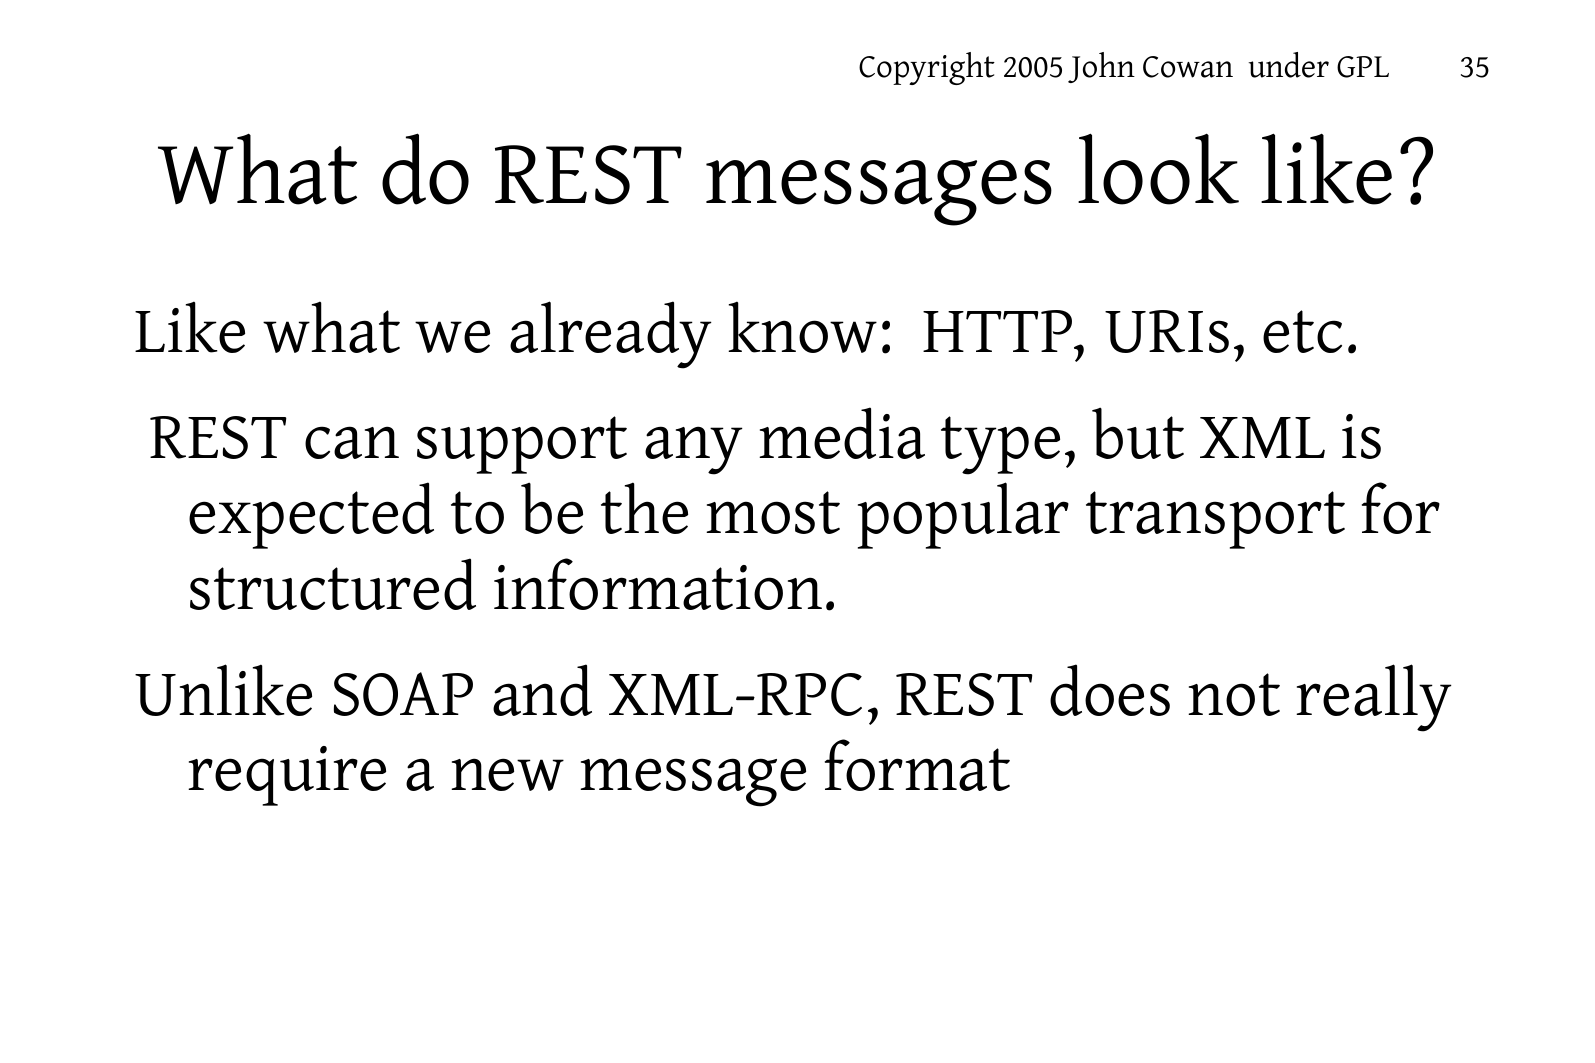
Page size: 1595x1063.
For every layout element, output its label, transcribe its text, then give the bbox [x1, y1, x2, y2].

title What do REST messages look like? [117, 36, 1479, 295]
list Like what we already know: HTTP, URIs, etc. REST can support any media type, but XML is expected to be the most popular transport for structured information. Unlike SOAP and XML-RPC, REST does not really require a new message format [117, 295, 1479, 1063]
